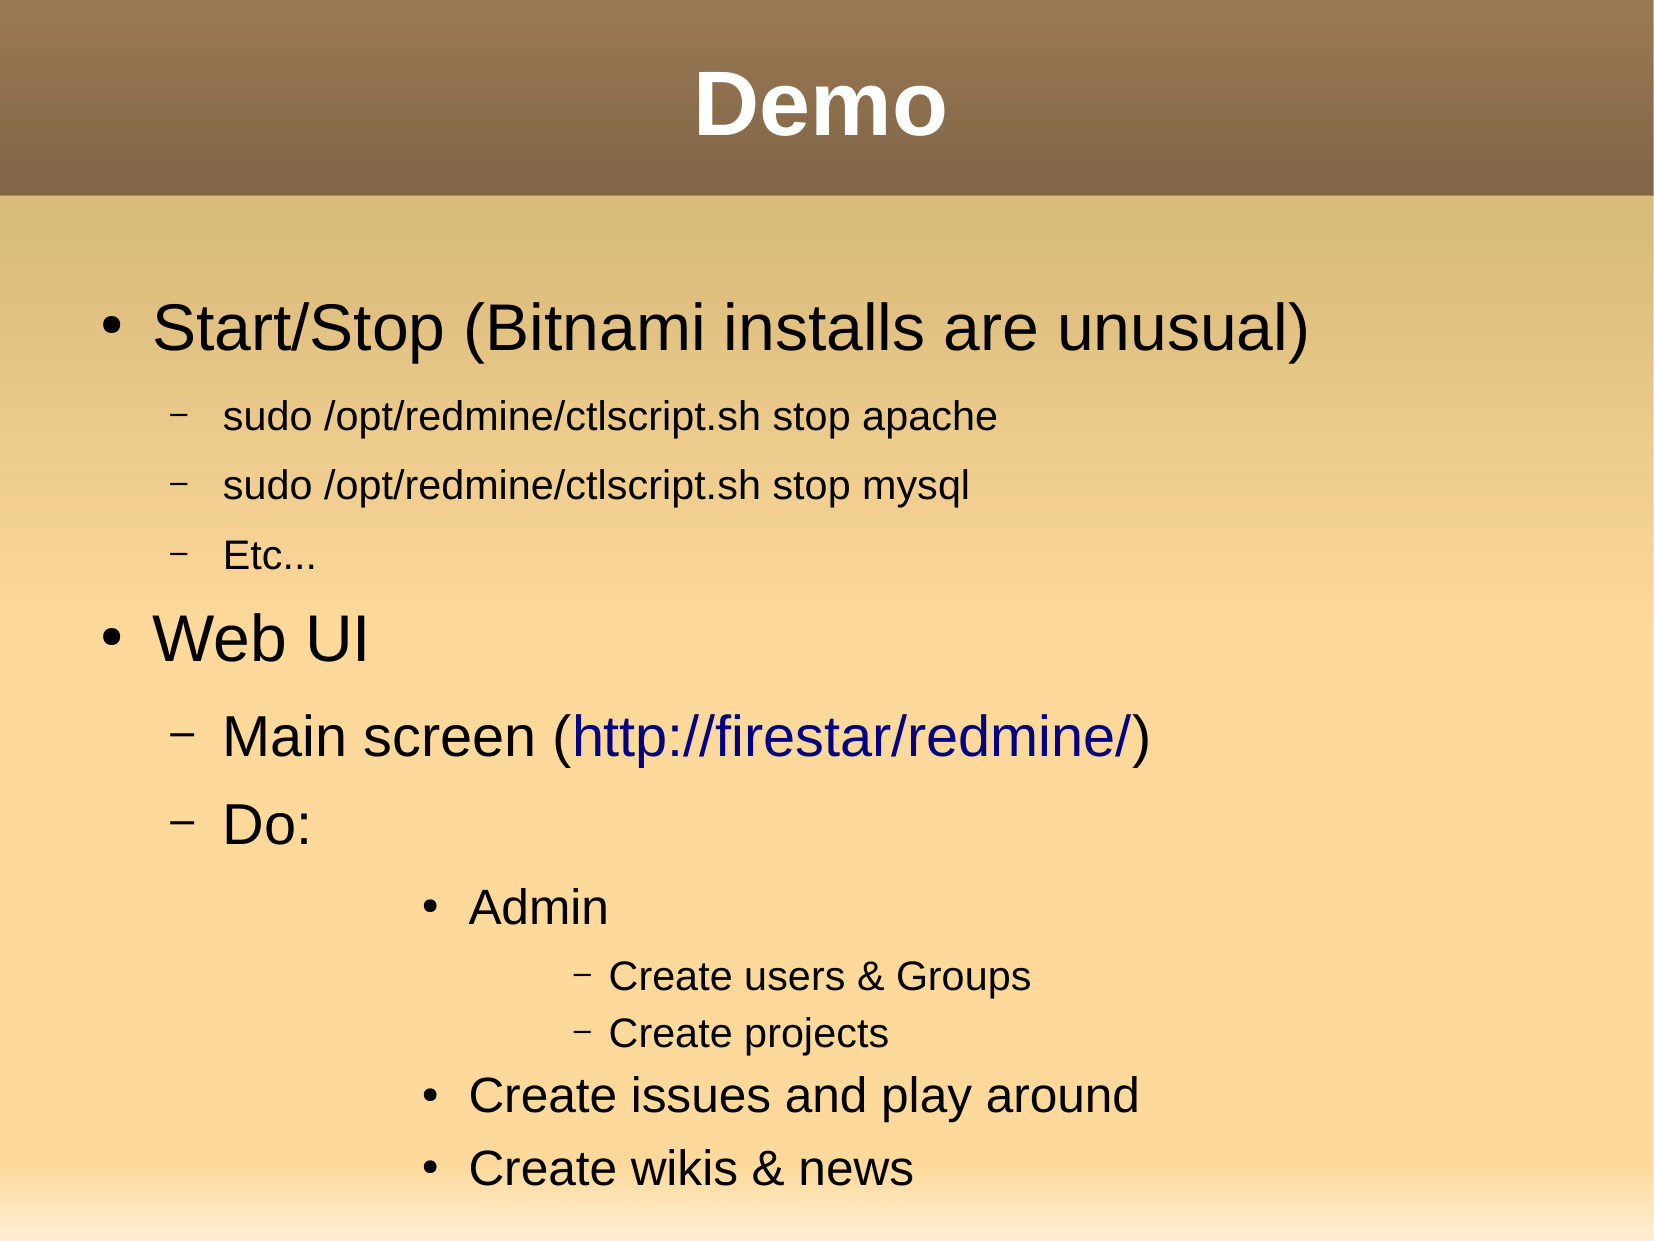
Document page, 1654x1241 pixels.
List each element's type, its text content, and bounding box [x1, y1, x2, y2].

list Start/Stop (Bitnami installs are unusual) sudo /opt/redmine/ctlscript.sh stop apache sudo /opt/redmine/ctlscript.sh stop mysql Etc... Web UI Main screen (http://firestar/redmine/) Do: Admin Create users & Groups Create projects Create issues and play around Create wikis & news [82, 290, 1571, 1202]
picture [0, 0, 1654, 1241]
title Demo [76, 0, 1565, 208]
